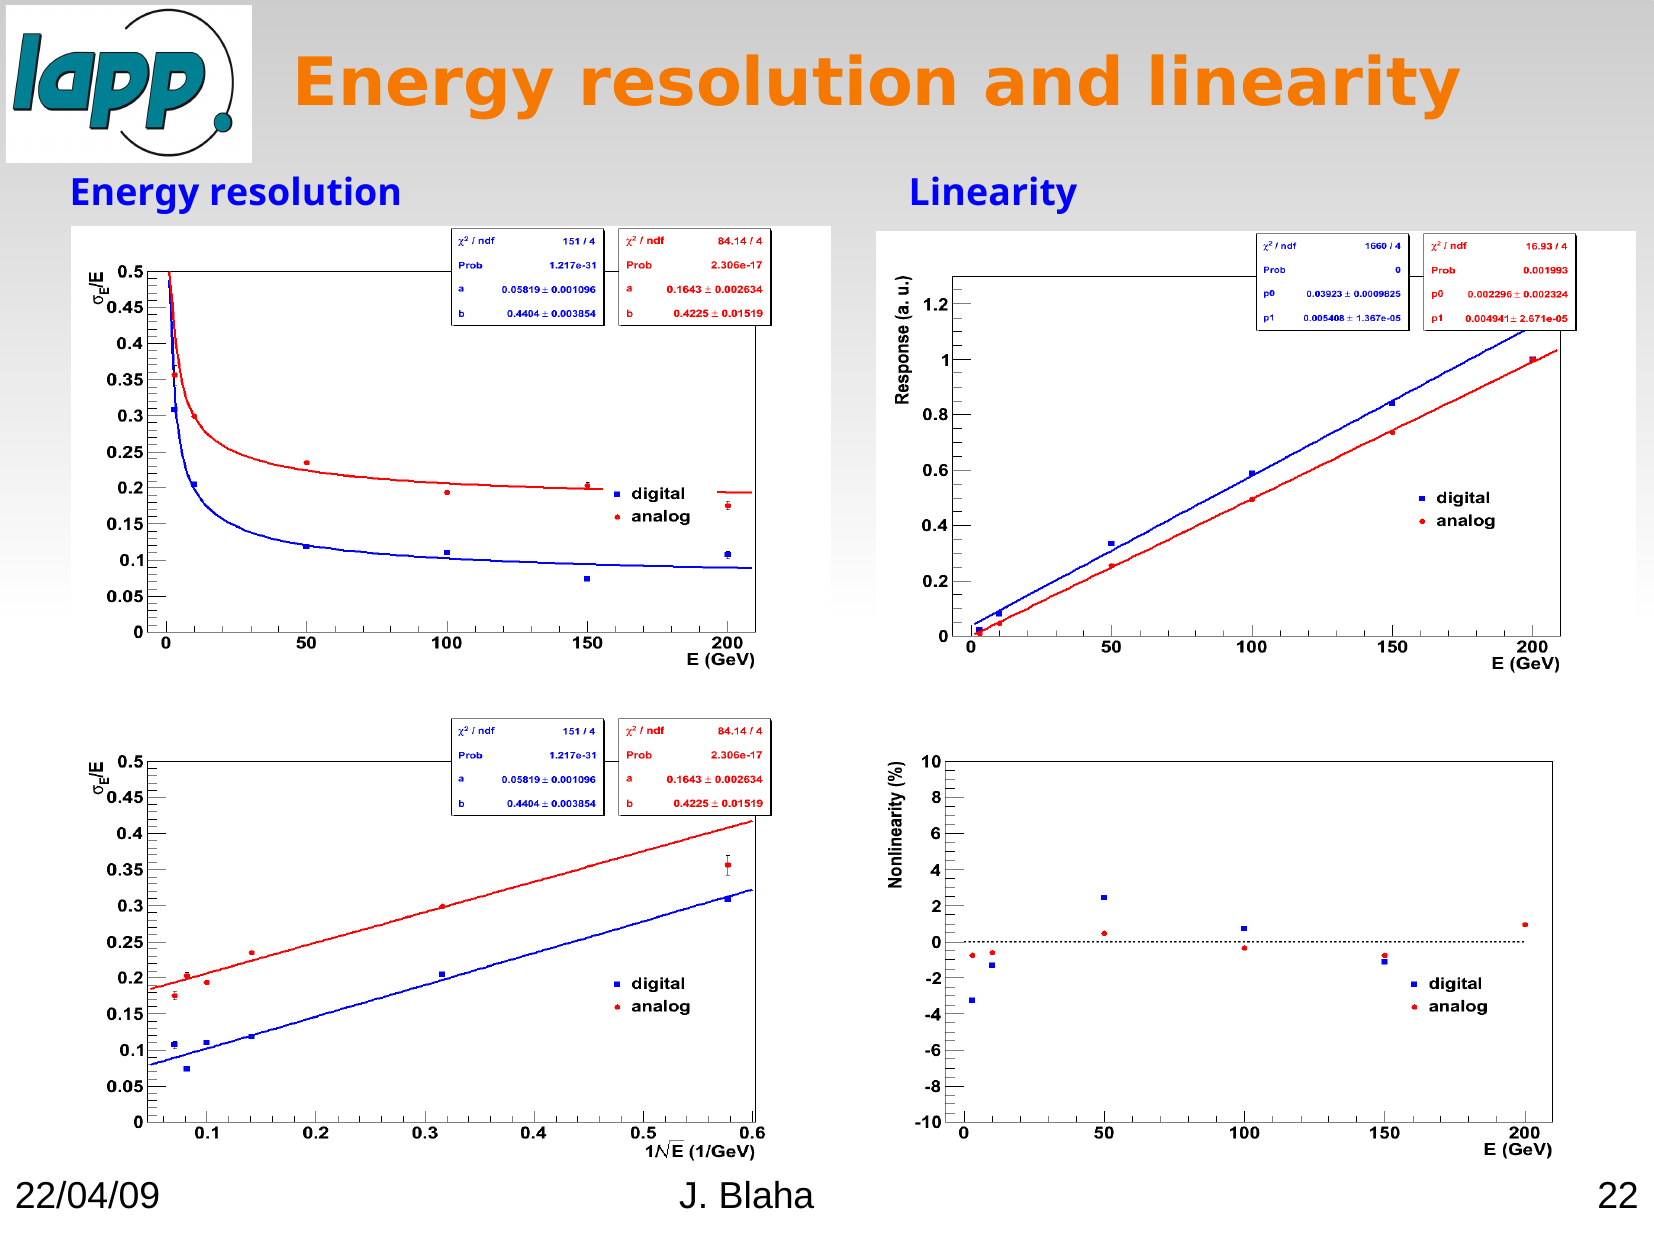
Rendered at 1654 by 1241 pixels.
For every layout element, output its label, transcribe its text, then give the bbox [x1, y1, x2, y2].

text_box J. Blaha [653, 1167, 1000, 1241]
text_box Linearity [894, 160, 1263, 221]
text_box 3 [1574, 1167, 1654, 1241]
picture [869, 716, 1628, 1167]
picture [876, 231, 1636, 681]
picture [71, 226, 831, 677]
title Energy resolution and linearity [148, 8, 1654, 157]
text_box 22/04/09 [0, 1167, 177, 1241]
text_box Energy resolution [54, 160, 460, 221]
picture [71, 716, 831, 1167]
picture [5, 5, 252, 163]
